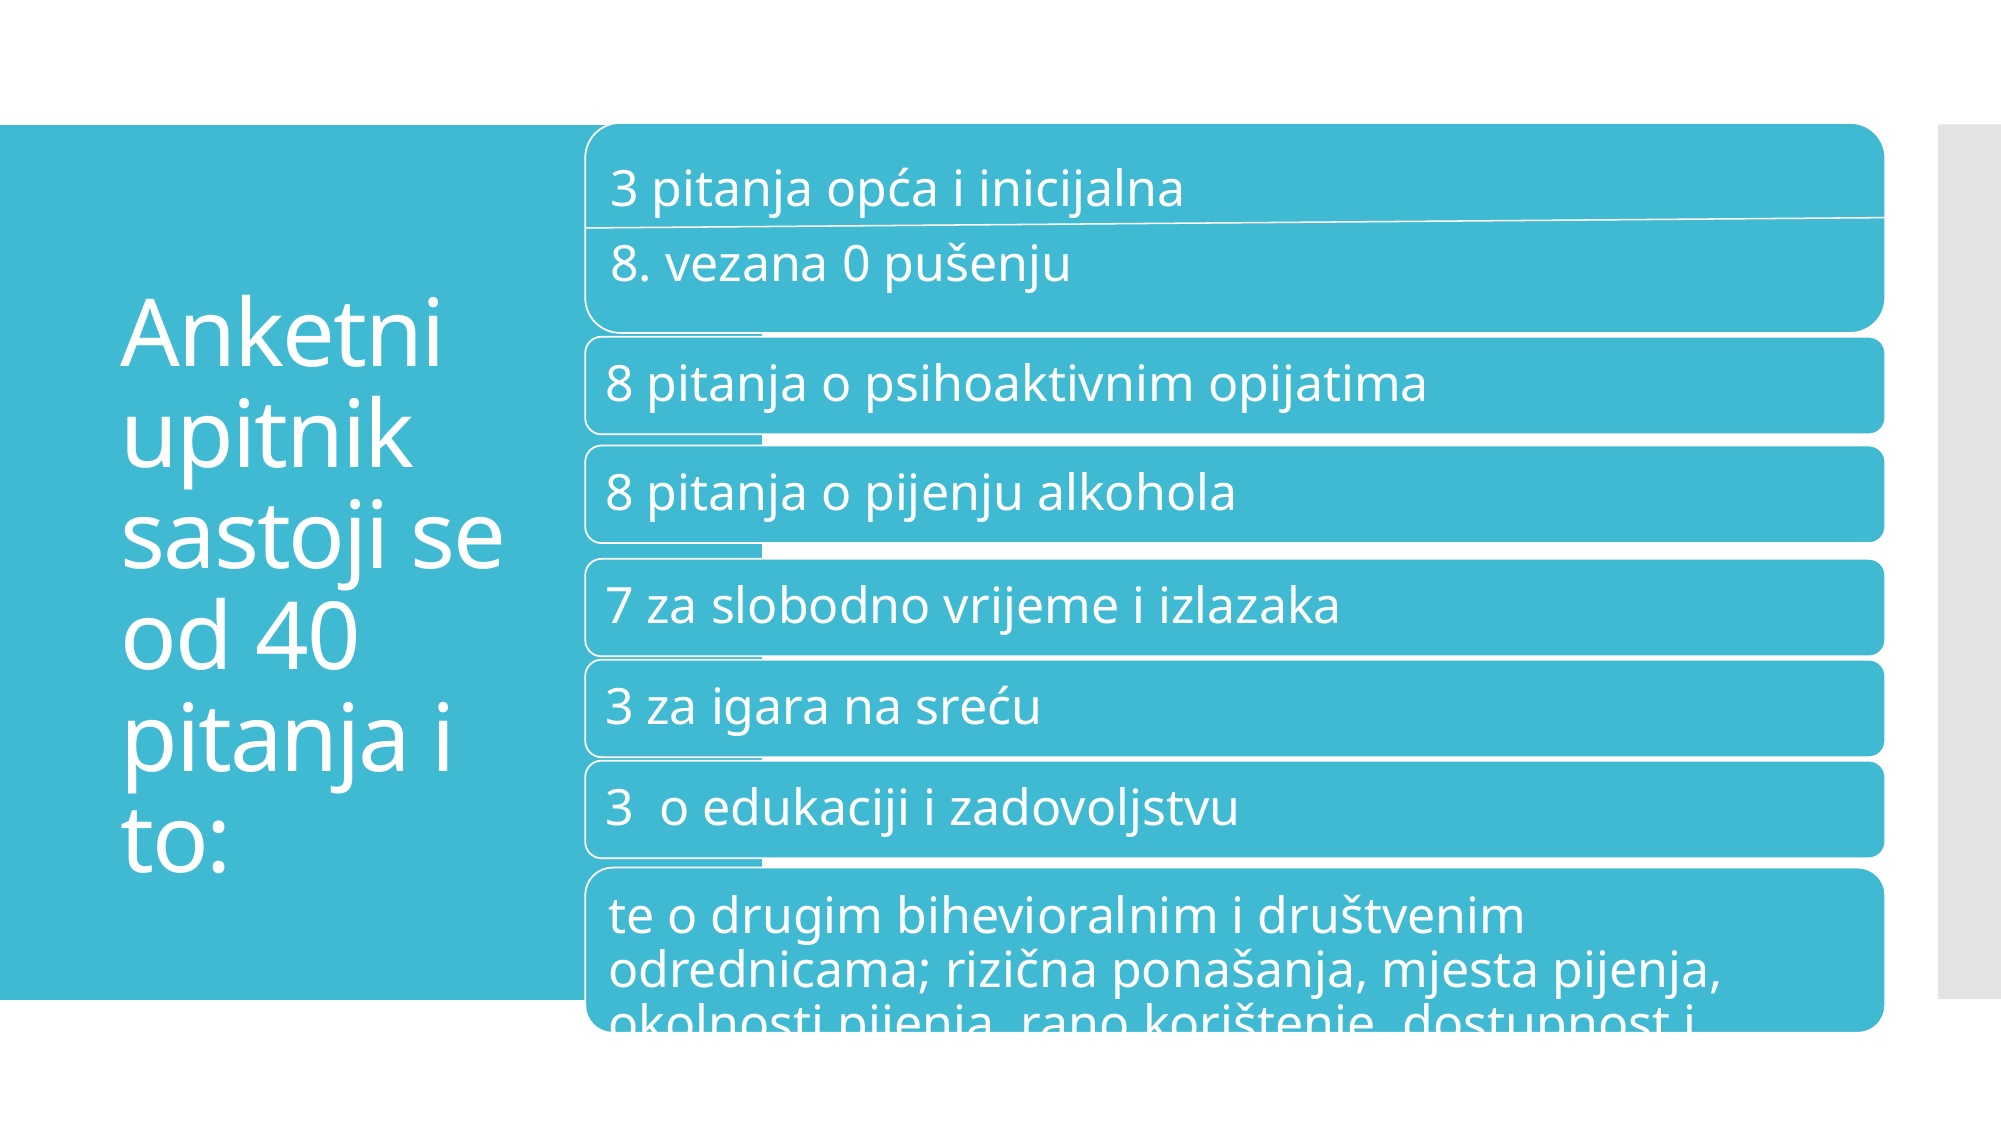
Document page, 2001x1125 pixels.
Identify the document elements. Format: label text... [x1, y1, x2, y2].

text_box 3 za igara na sreću [585, 659, 1886, 758]
text_box te o drugim bihevioralnim i društvenim odrednicama; rizična ponašanja, mjesta pijenja, okolnosti pijenja, rano korištenje, dostupnost i percepcija vršnjačkog okruženja [585, 867, 1886, 1033]
text_box 3 pitanja opća i inicijalna 8. vezana 0 pušenju [585, 122, 1886, 227]
title Anketni upitnik sastoji se od 40 pitanja i to: [105, 217, 565, 901]
text_box 3 pitanja opća i inicijalna 8. vezana 0 pušenju [585, 219, 1886, 333]
text_box 8 pitanja o pijenju alkohola [585, 445, 1886, 544]
text_box 7 za slobodno vrijeme i izlazaka [585, 558, 1886, 657]
text_box [0, 0, 2000, 1125]
text_box 8 pitanja o psihoaktivnim opijatima [585, 336, 1886, 435]
text_box 3 o edukaciji i zadovoljstvu [585, 760, 1886, 859]
